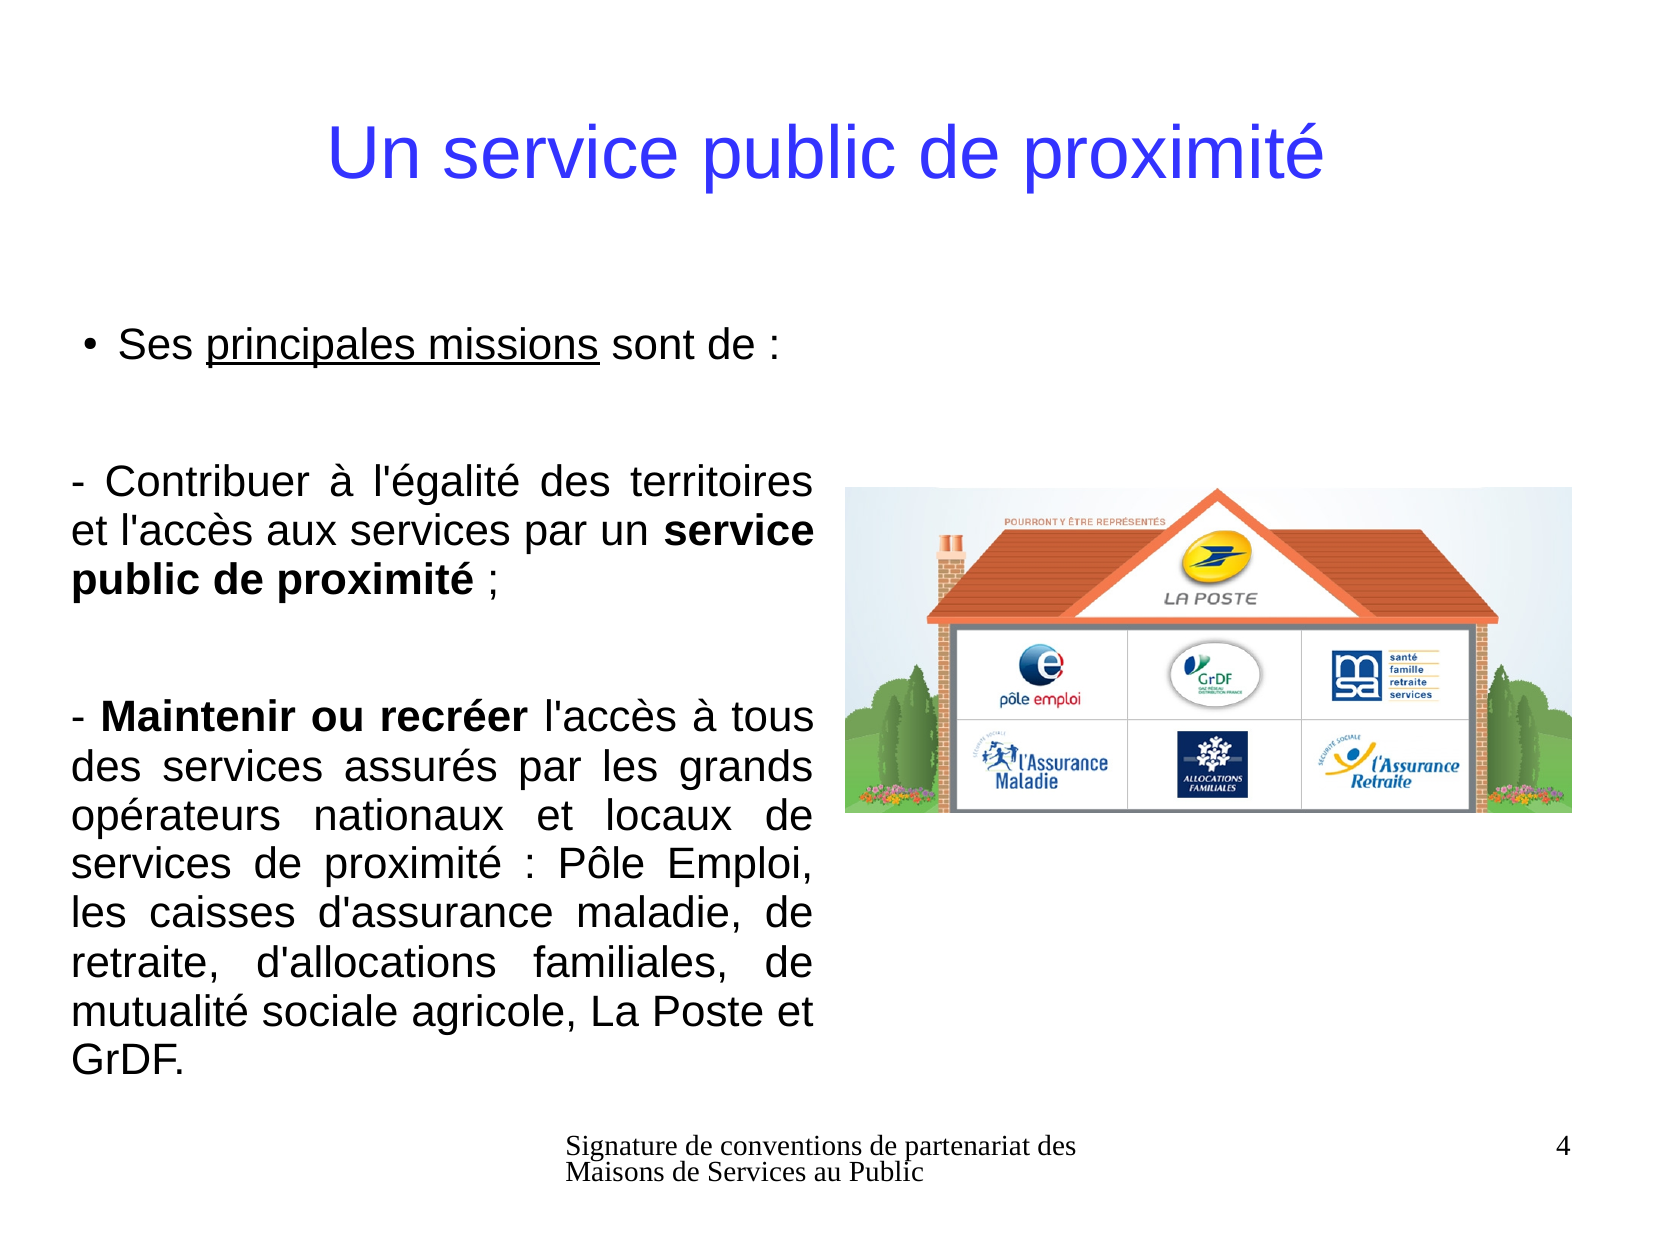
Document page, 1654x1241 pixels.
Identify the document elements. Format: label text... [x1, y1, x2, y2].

picture [845, 487, 1572, 813]
title Un service public de proximité [82, 49, 1571, 257]
list Ses principales missions sont de : - Contribuer à l'égalité des territoires et l'accès aux services par un service public de proximité ; - Maintenir ou recréer l'accès à tous des services assurés par les grands opérateurs nationaux et locaux de services de proximité : Pôle Emploi, les caisses d'assurance maladie, de retraite, d'allocations familiales, de mutualité sociale agricole, La Poste et GrDF. [70, 320, 815, 1099]
